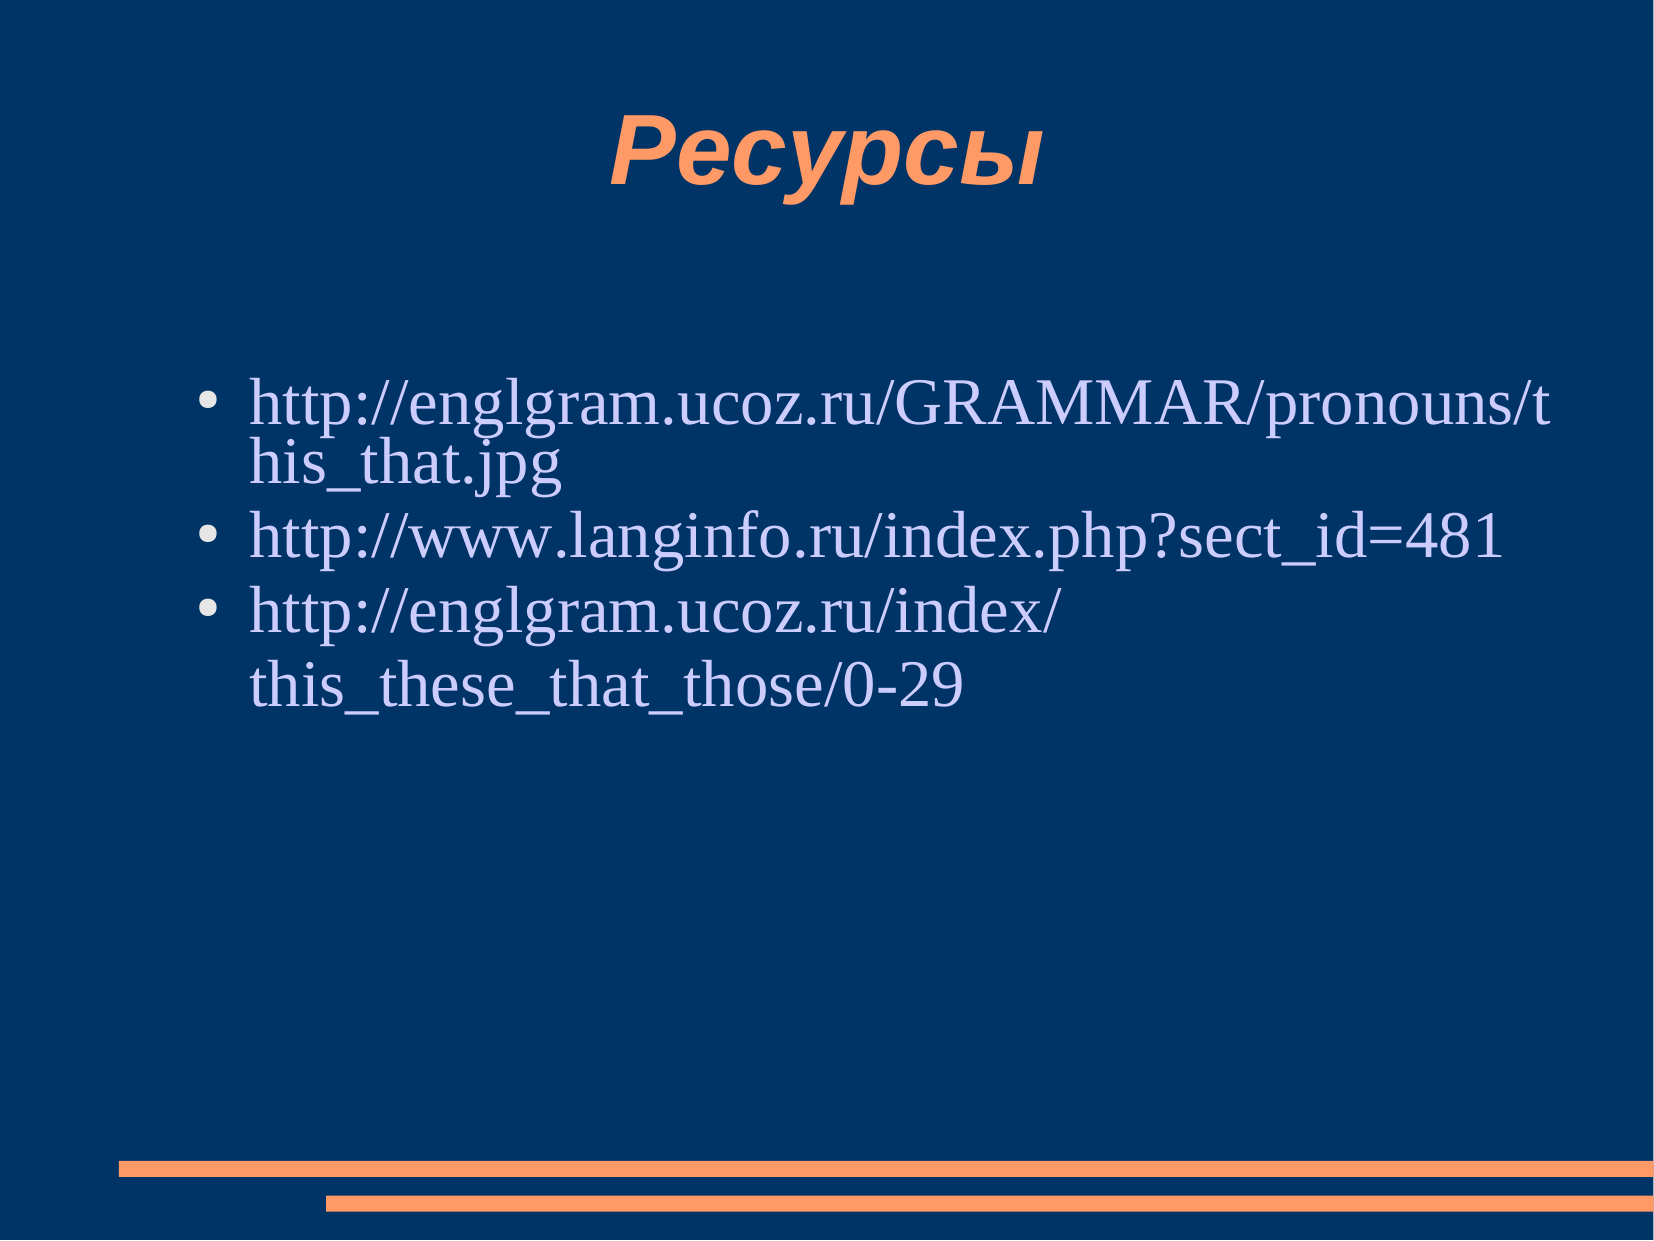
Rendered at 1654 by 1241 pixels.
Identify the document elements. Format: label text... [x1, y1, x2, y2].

title Ресурсы [121, 46, 1534, 254]
list http://englgram.ucoz.ru/GRAMMAR/pronouns/this_that.jpg http://www.langinfo.ru/index.php?sect_id=481 http://englgram.ucoz.ru/index/this_these_that_those/0-29 [178, 364, 1570, 1147]
